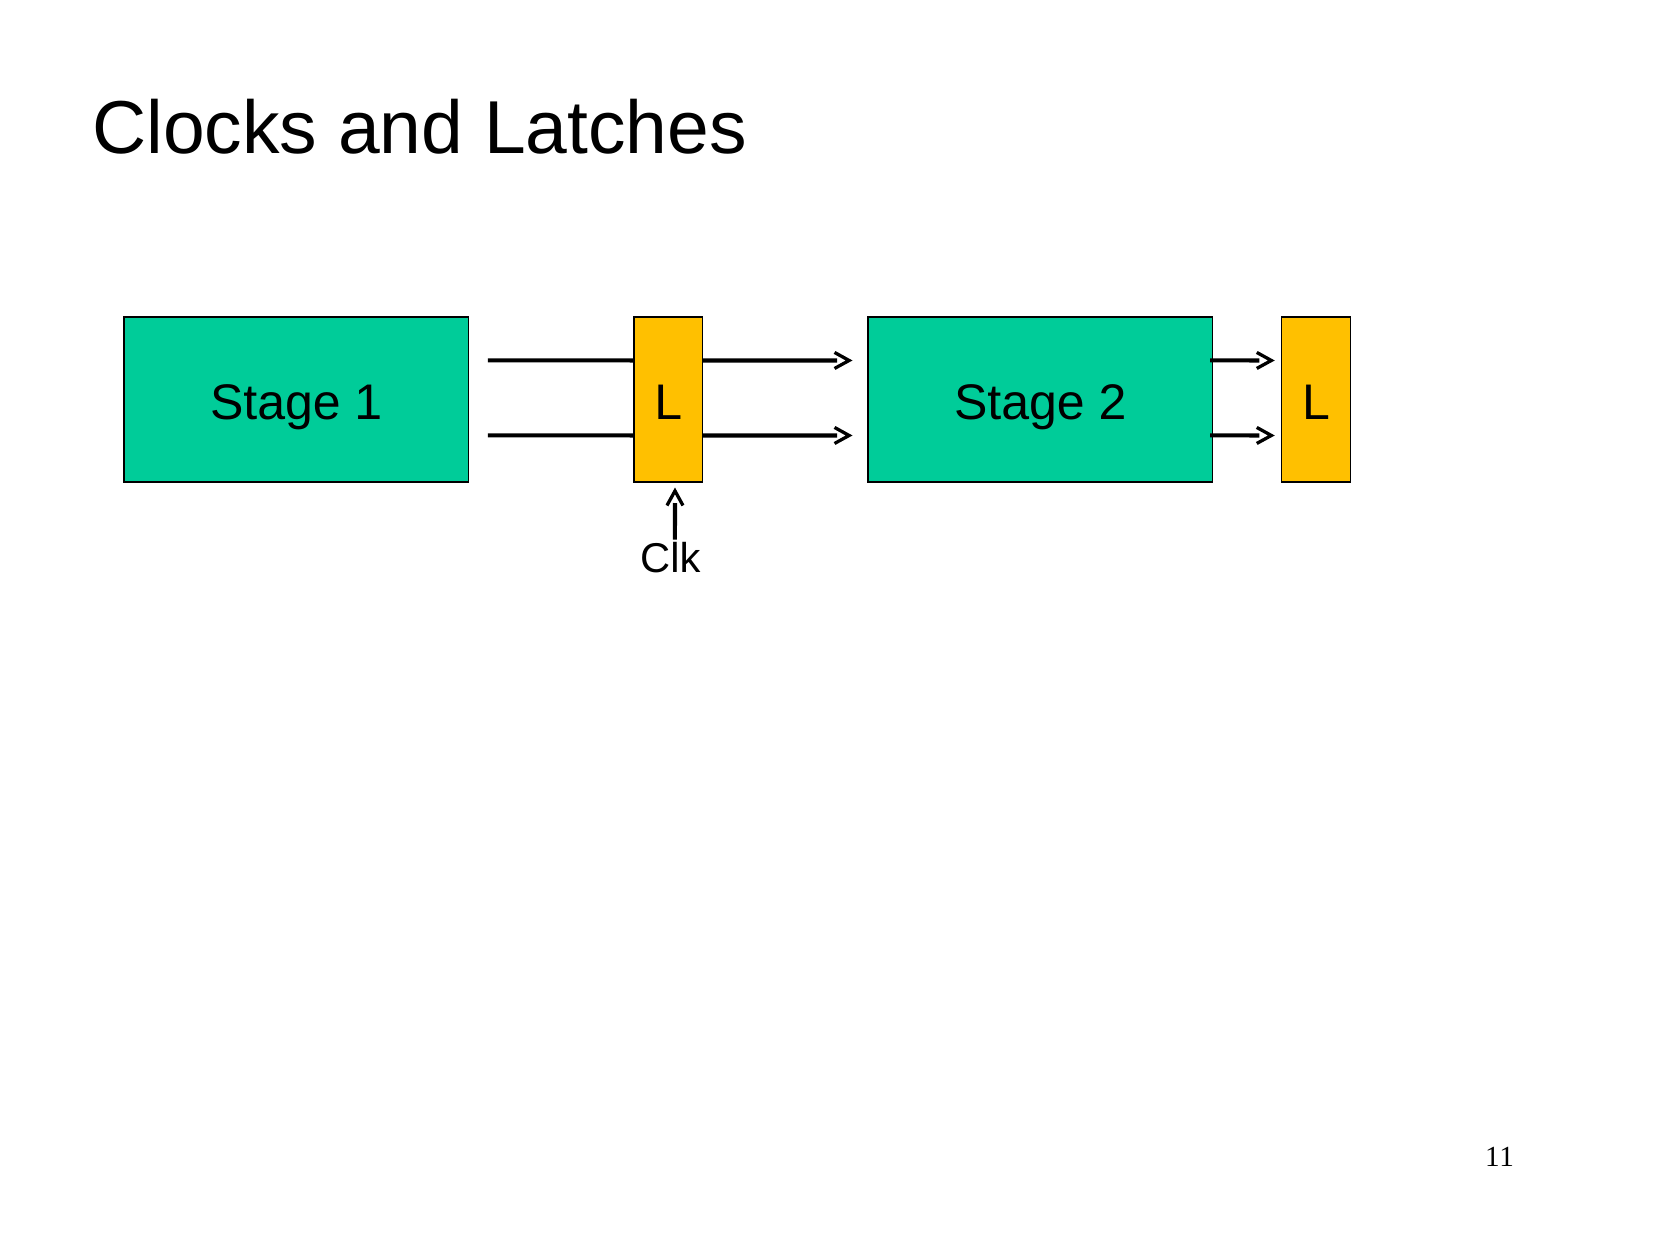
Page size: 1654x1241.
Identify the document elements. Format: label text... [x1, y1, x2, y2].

text_box L [633, 316, 703, 483]
text_box L [1281, 316, 1351, 483]
text_box Clocks and Latches [77, 71, 762, 177]
text_box <number> [1184, 1129, 1530, 1213]
text_box Stage 1 [123, 316, 469, 483]
text_box Stage 2 [868, 316, 1213, 483]
text_box Clk [625, 523, 716, 590]
